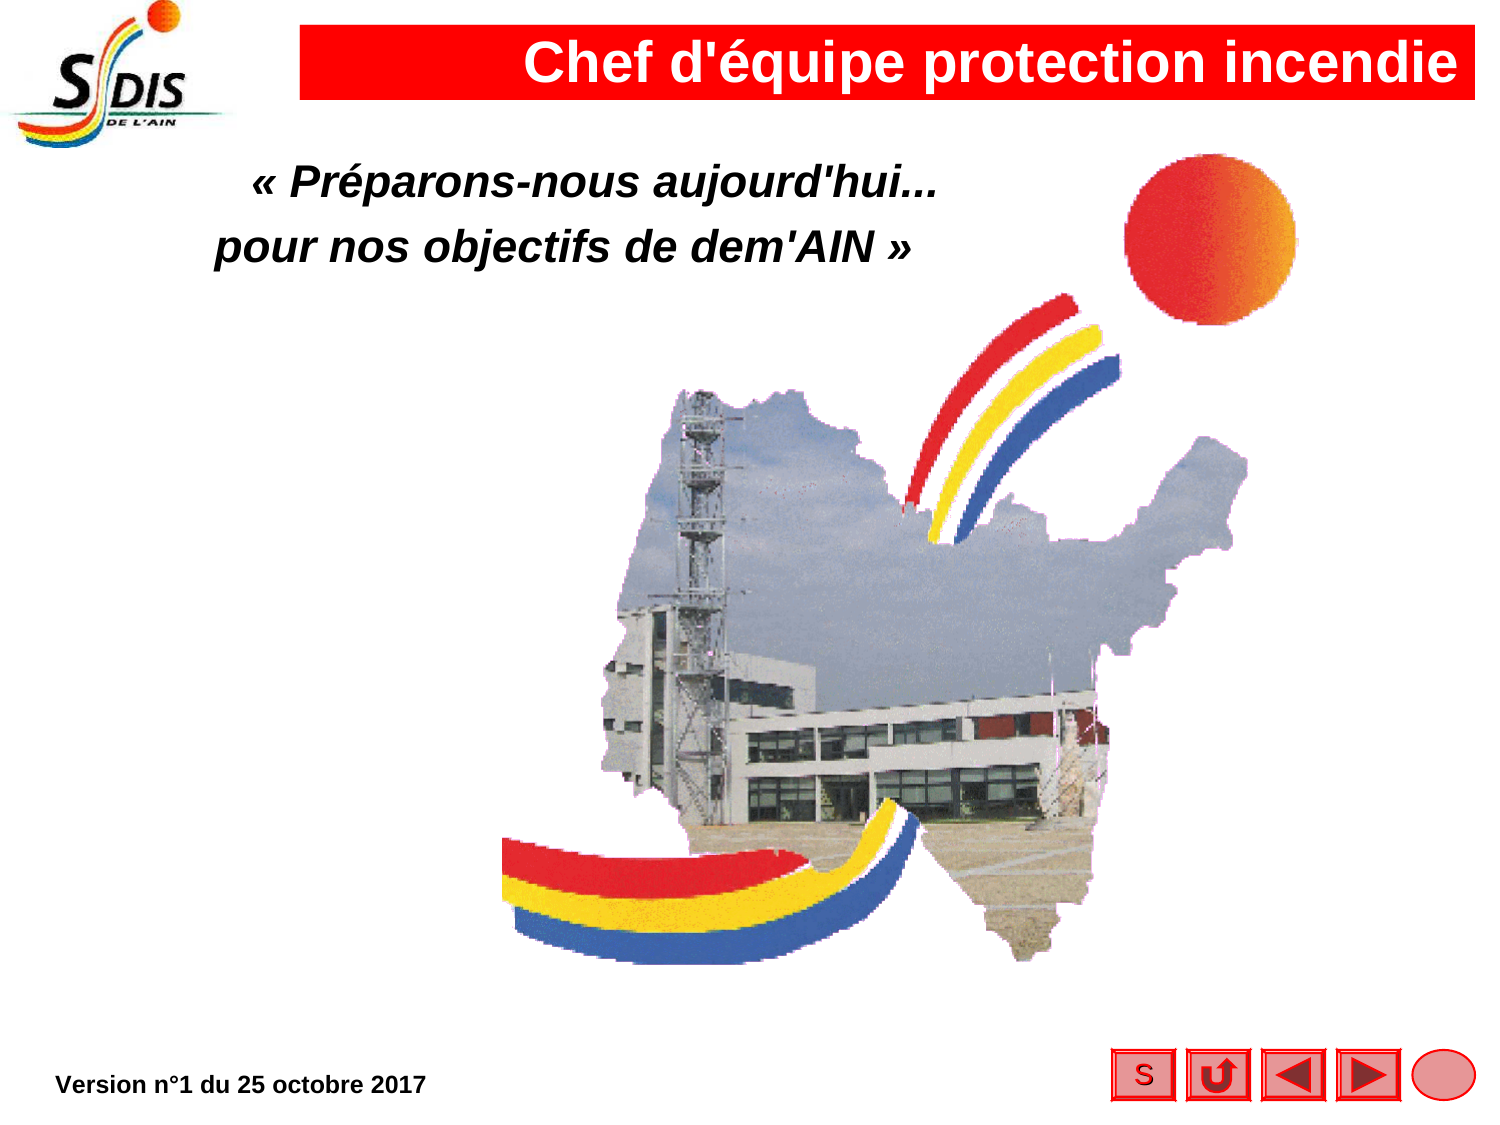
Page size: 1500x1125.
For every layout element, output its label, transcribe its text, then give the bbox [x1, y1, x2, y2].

text_box [1412, 1049, 1476, 1101]
text_box Version n°1 du 25 octobre 2017 [40, 1062, 443, 1107]
text_box « Préparons-nous aujourd'hui... pour nos objectifs de dem'AIN » [139, 148, 502, 348]
text_box Chef d'équipe protection incendie [299, 24, 502, 100]
picture [502, 0, 1395, 1125]
picture [0, 0, 237, 148]
text_box Chef d'équipe protection incendie [1380, 24, 1475, 100]
